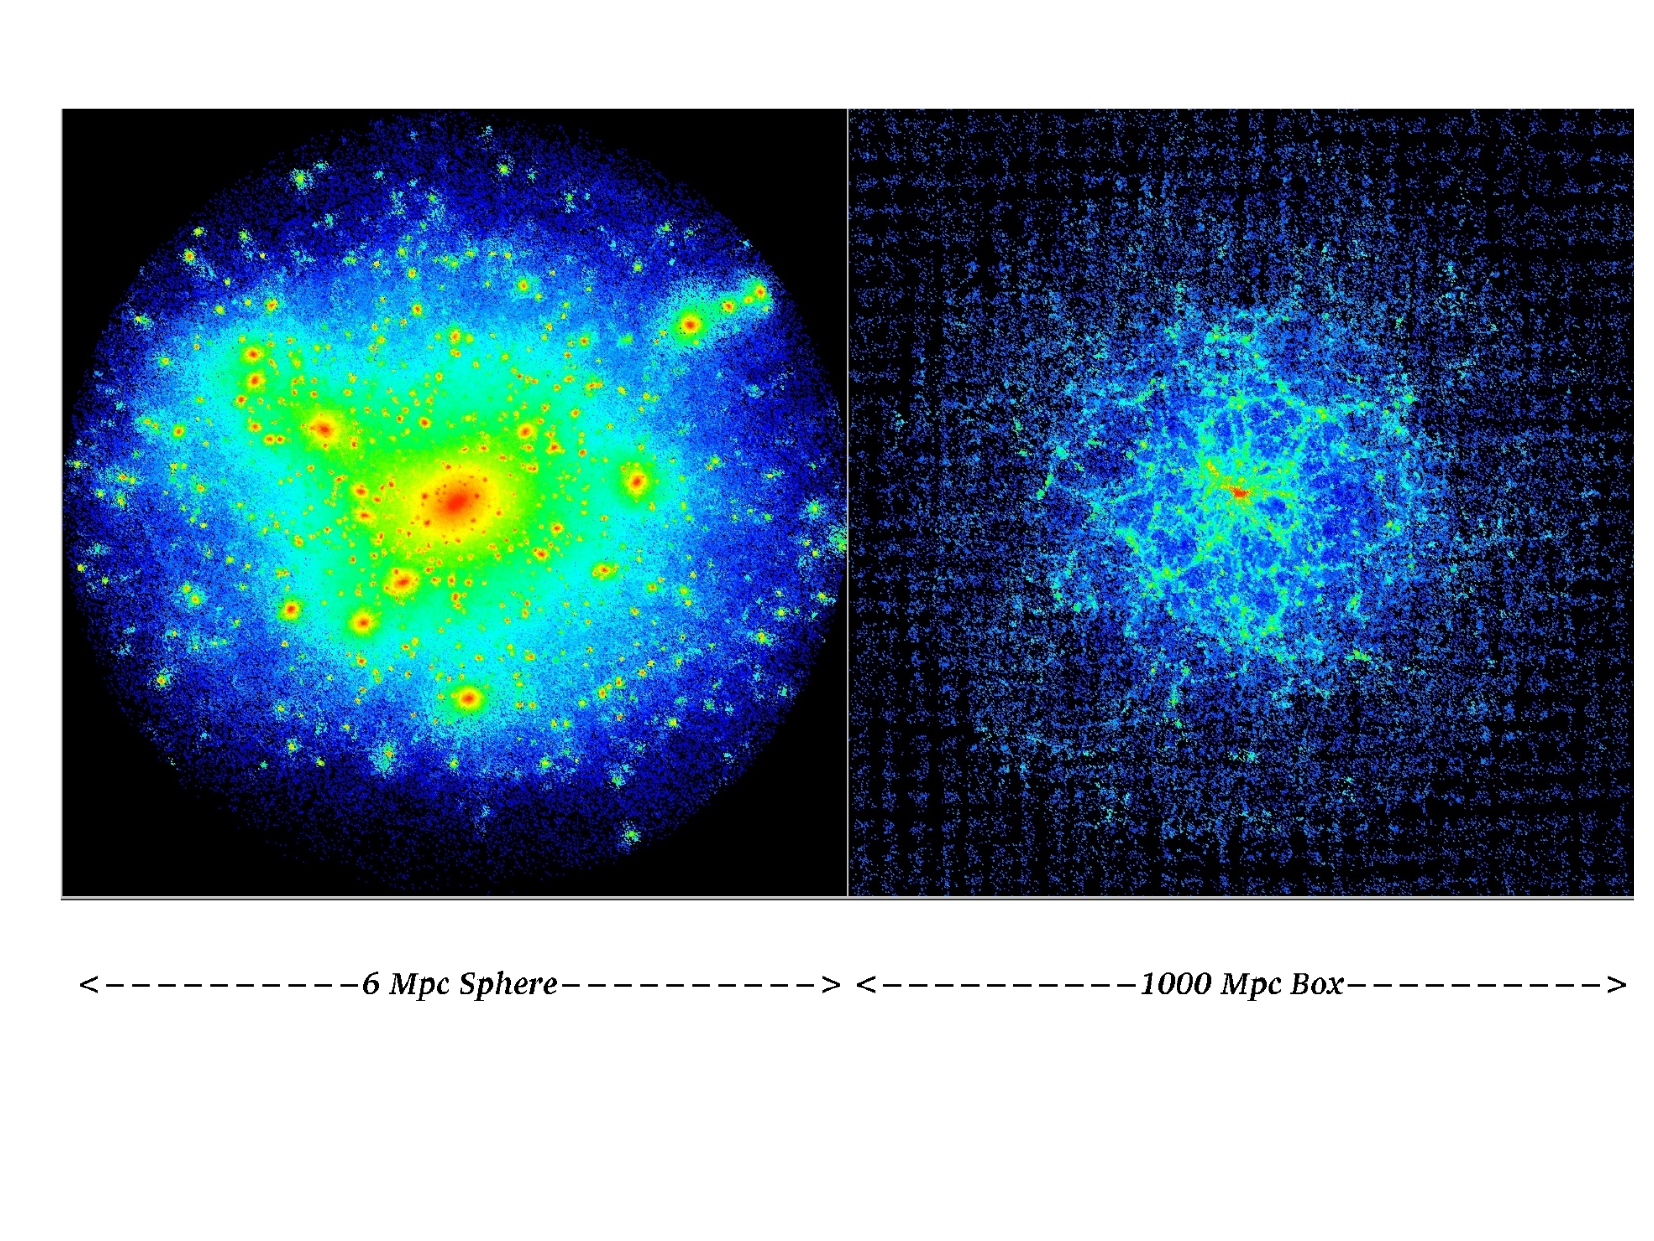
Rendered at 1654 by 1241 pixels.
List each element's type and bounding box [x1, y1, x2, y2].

picture [56, 108, 1634, 1132]
